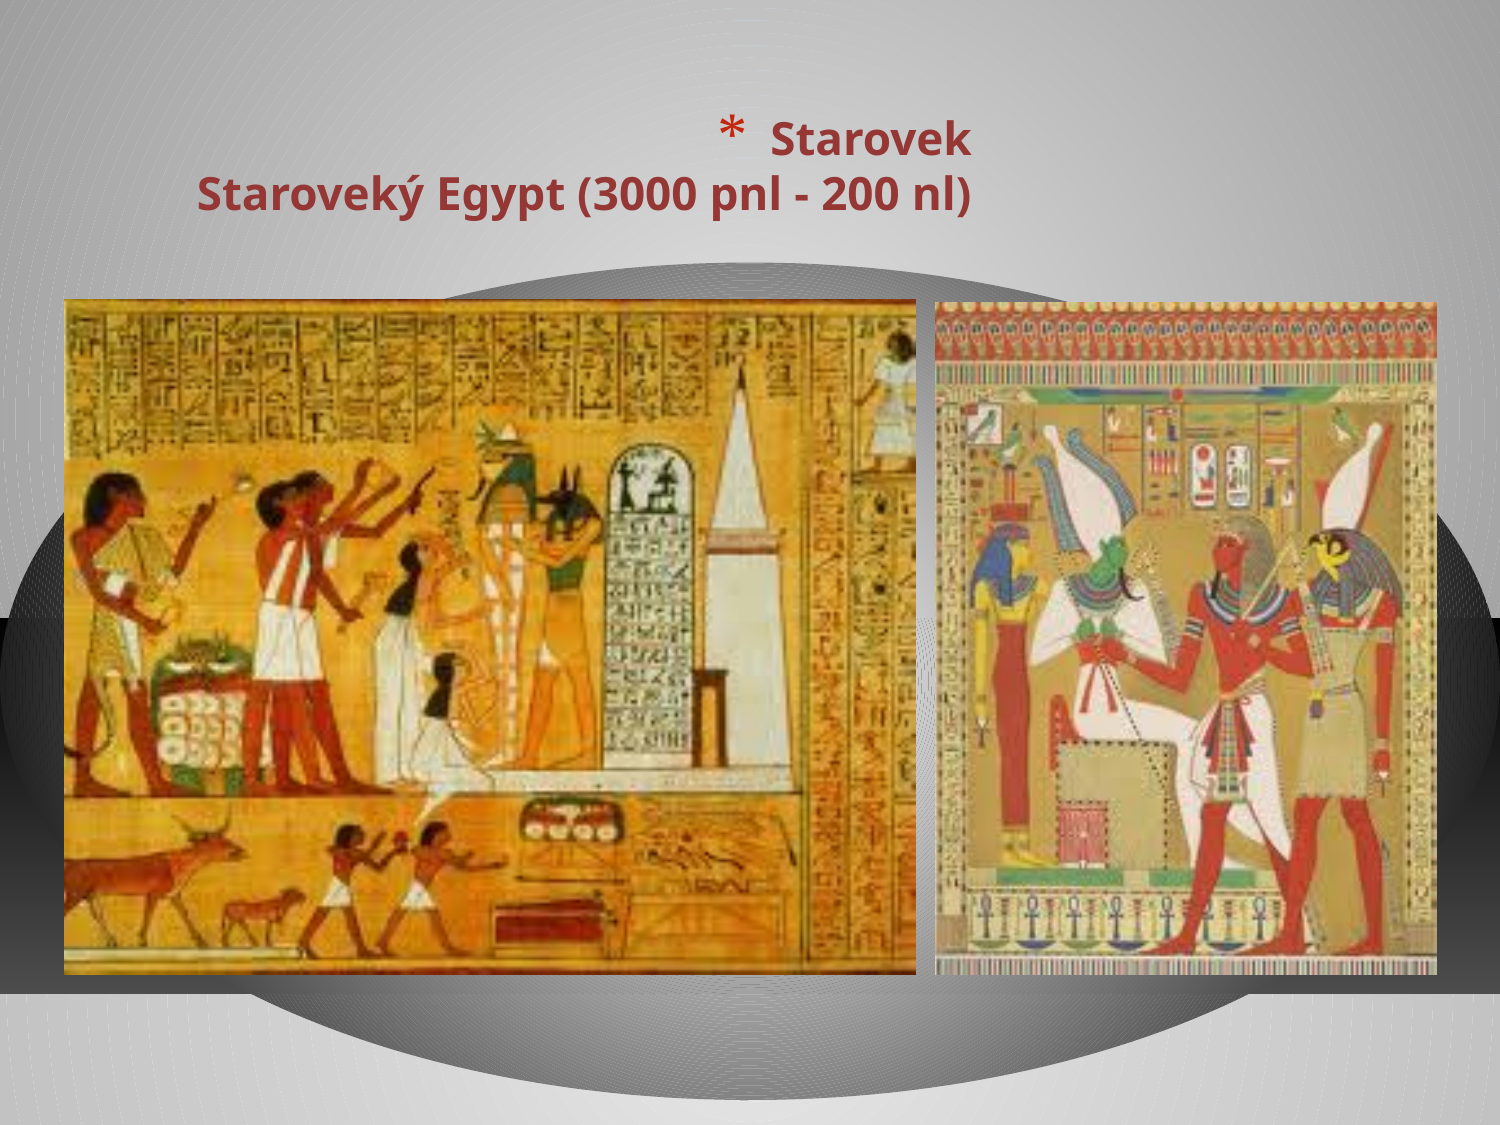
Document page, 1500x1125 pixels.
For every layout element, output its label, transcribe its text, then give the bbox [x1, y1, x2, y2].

title Starovek Staroveký Egypt (3000 pnl - 200 nl) [76, 101, 1427, 256]
picture [64, 299, 916, 975]
picture [935, 302, 1437, 975]
